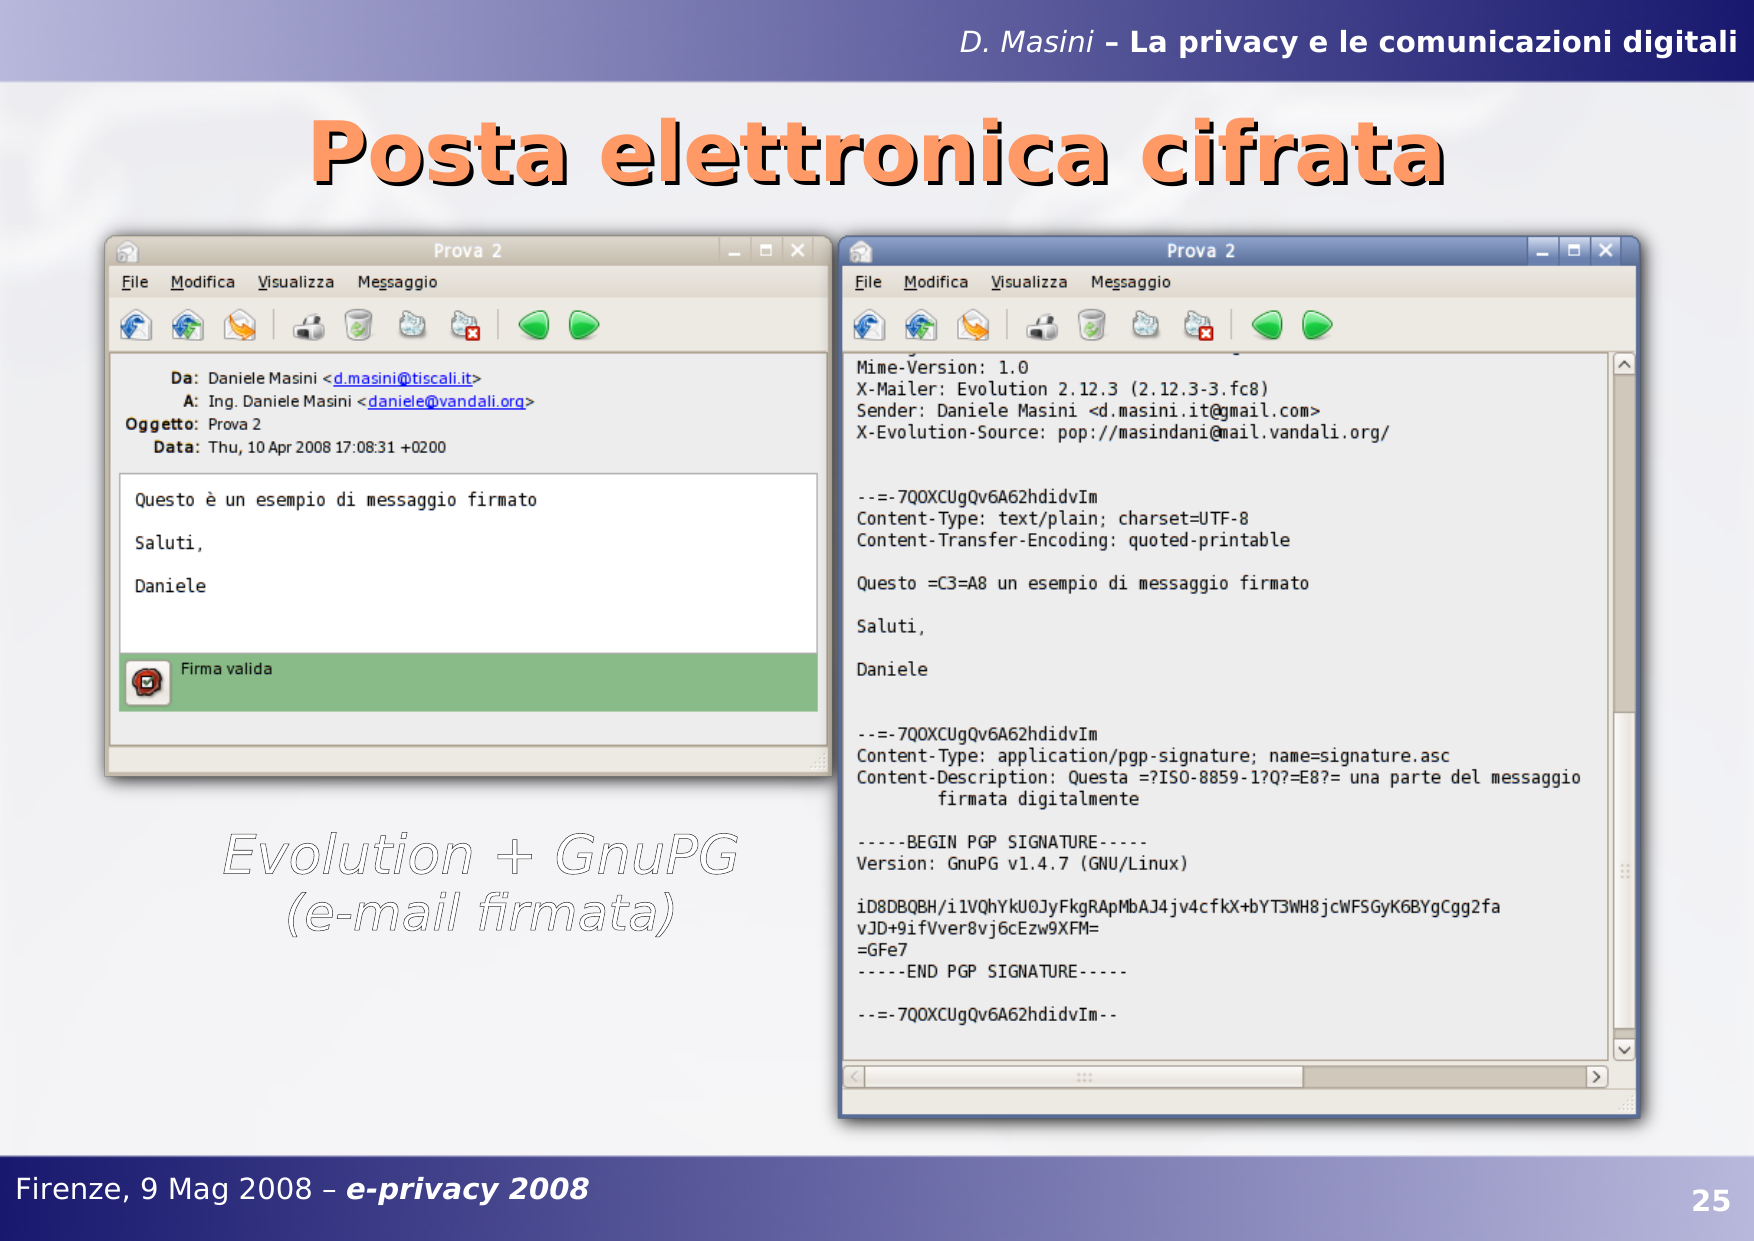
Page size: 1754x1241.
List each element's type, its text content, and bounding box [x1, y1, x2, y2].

picture [0, 0, 1754, 1241]
text_box Evolution + GnuPG (e-mail firmata) [222, 825, 742, 945]
title Posta elettronica cifrata [87, 49, 1667, 210]
